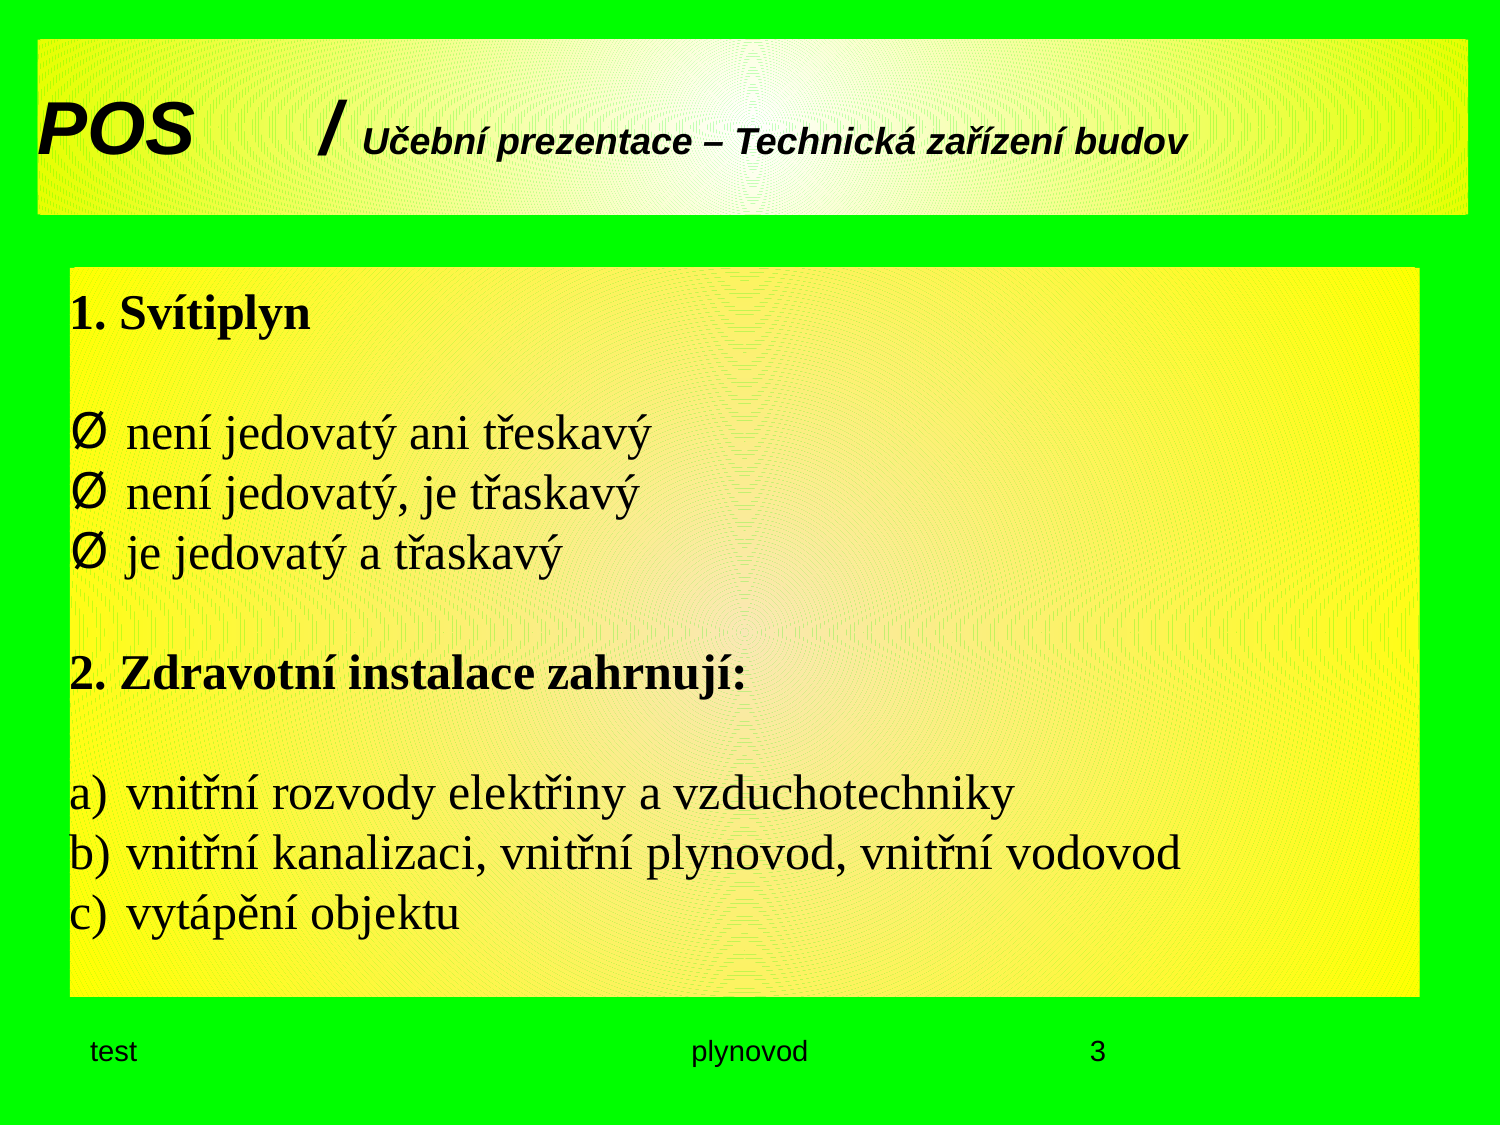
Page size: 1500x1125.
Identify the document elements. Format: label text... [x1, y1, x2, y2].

text_box 1. Svítiplyn není jedovatý ani třeskavý není jedovatý, je třaskavý je jedovatý a třaskavý 2. Zdravotní instalace zahrnují: vnitřní rozvody elektřiny a vzduchotechniky vnitřní kanalizaci, vnitřní plynovod, vnitřní vodovod vytápění objektu [69, 267, 1420, 997]
text_box POS / Učební prezentace – Technická zařízení budov [38, 40, 1468, 214]
text_box plynovod [512, 1024, 988, 1103]
text_box [1074, 1024, 1426, 1103]
text_box test [75, 1024, 426, 1103]
